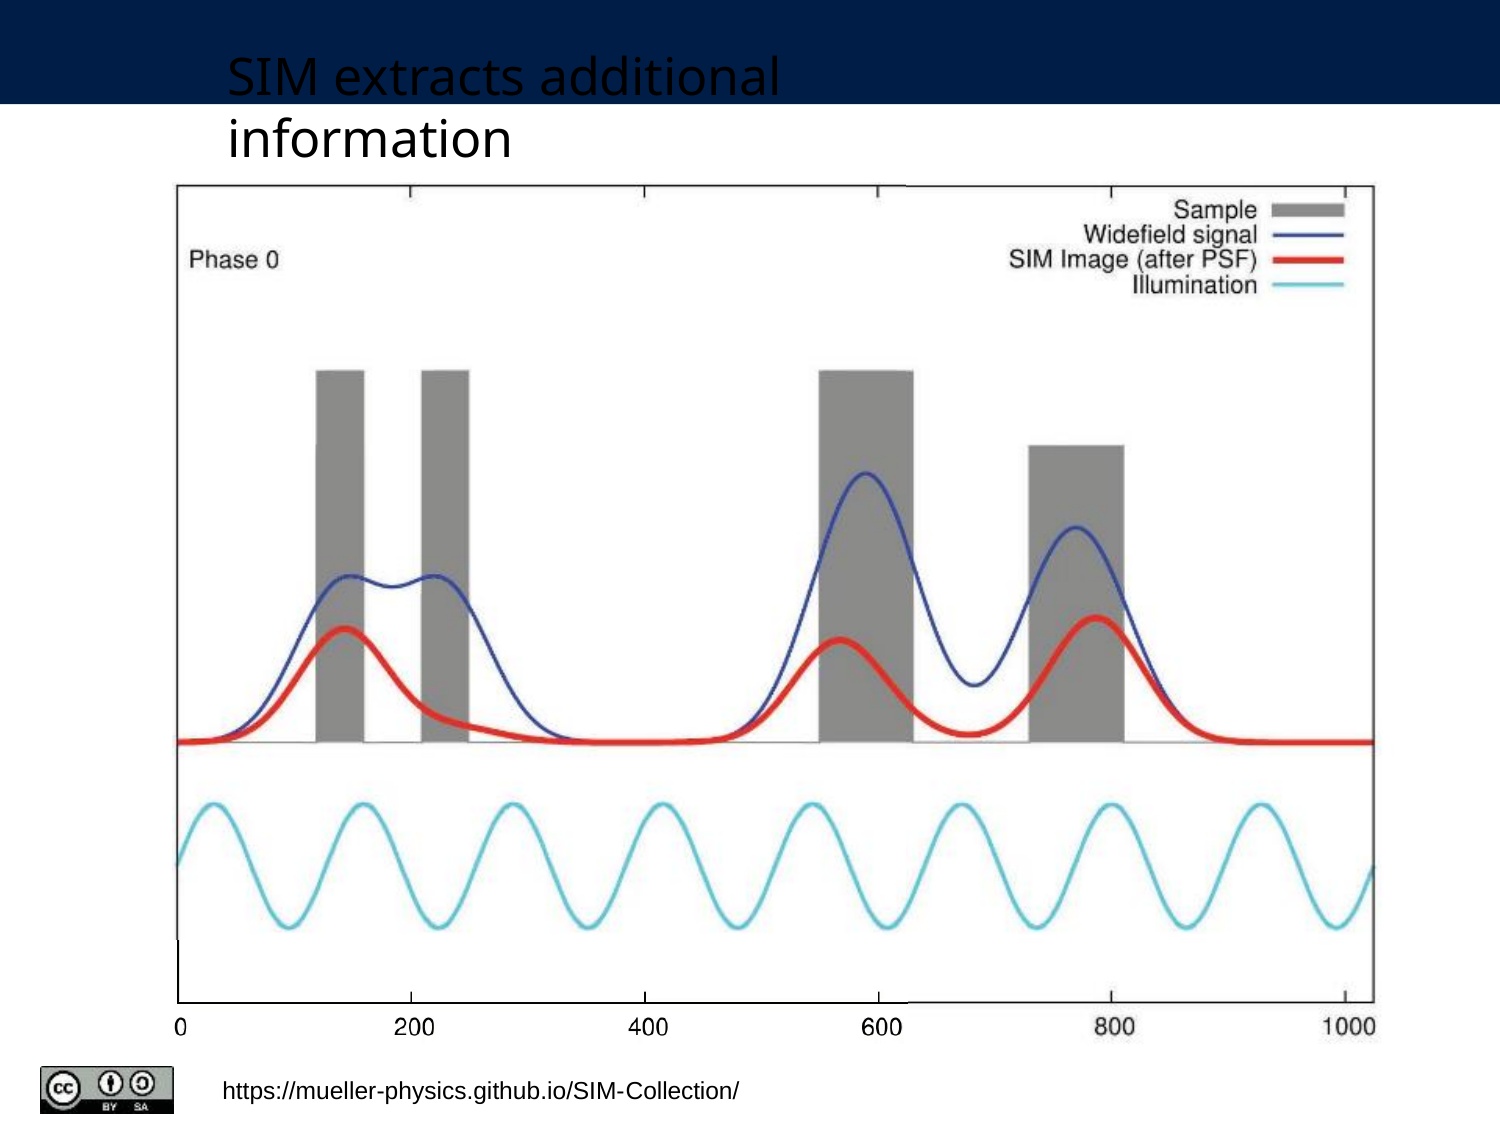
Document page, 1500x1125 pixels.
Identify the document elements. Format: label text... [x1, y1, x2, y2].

text_box [0, 0, 1500, 105]
picture [40, 1066, 174, 1114]
picture [139, 156, 1419, 1053]
title SIM extracts additional information [0, 36, 880, 169]
text_box https://mueller-physics.github.io/SIM-Collection/ [221, 1073, 751, 1105]
